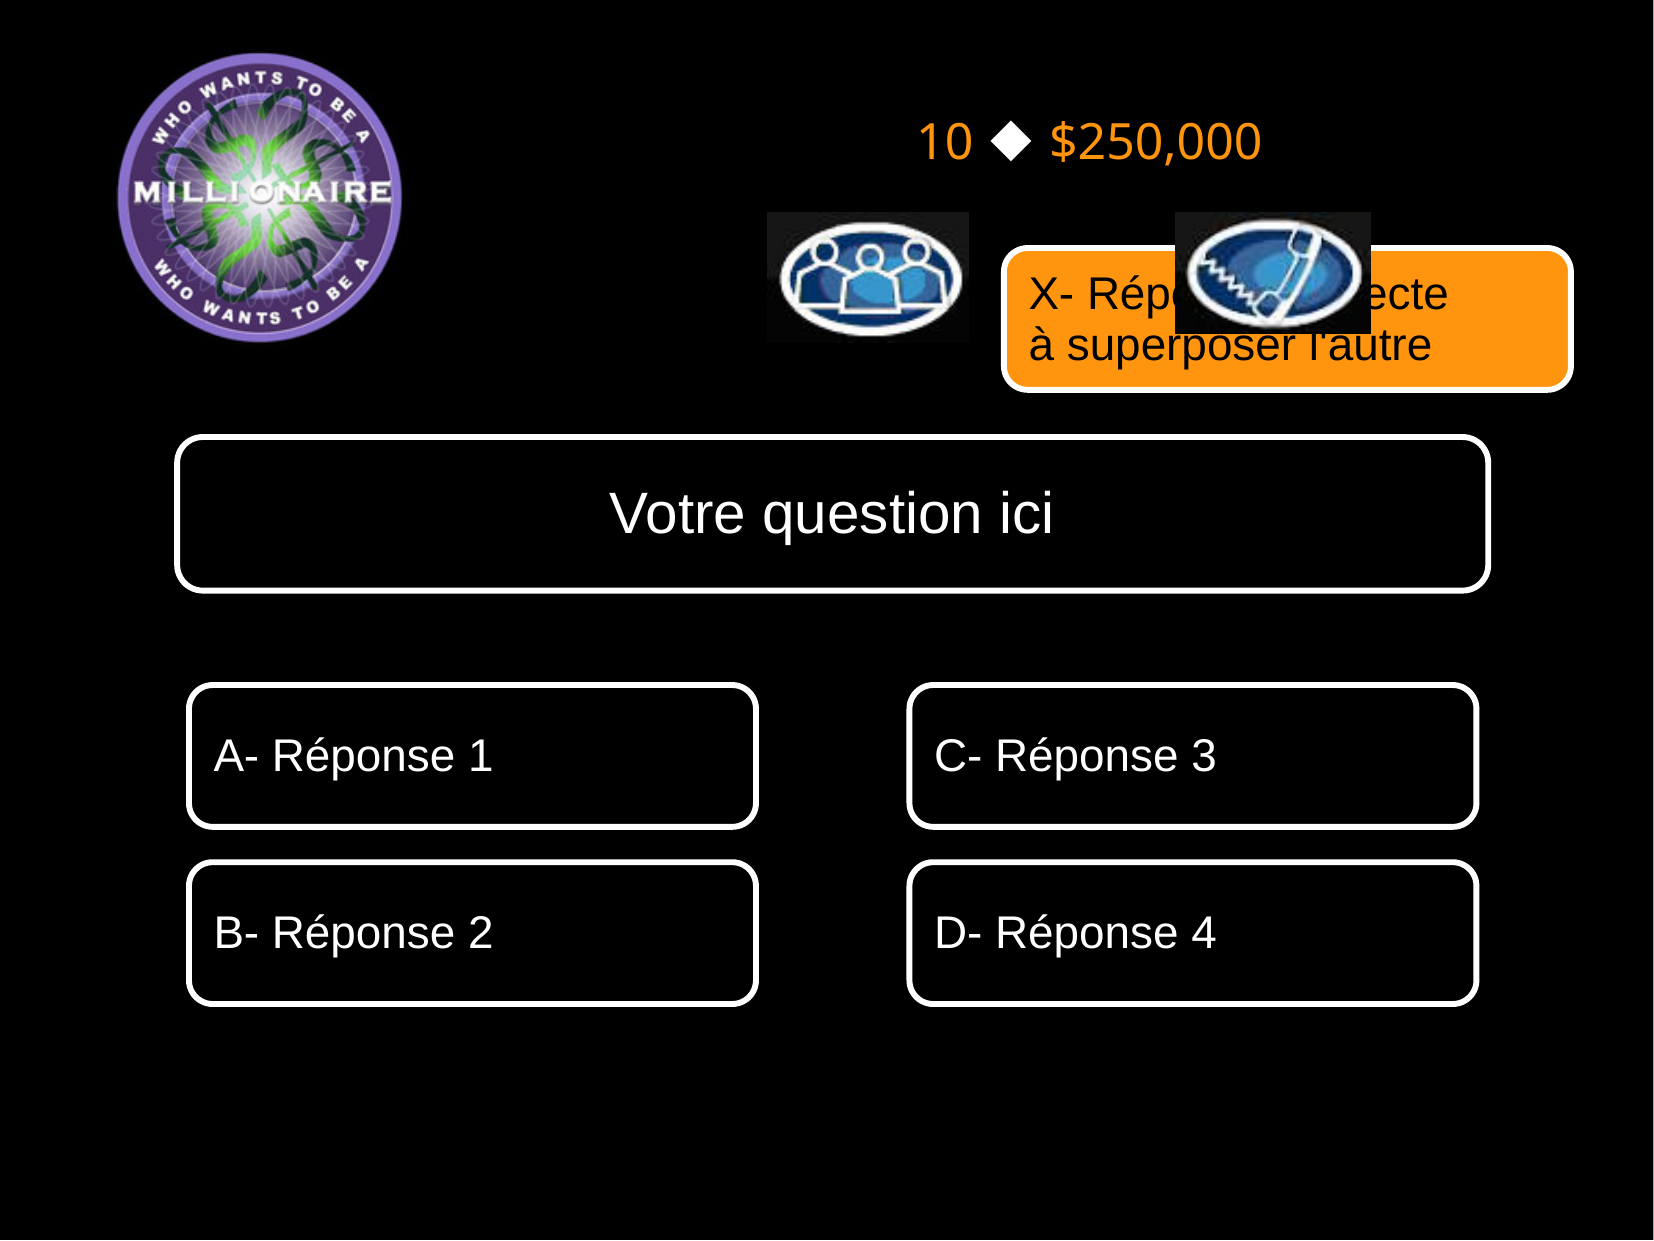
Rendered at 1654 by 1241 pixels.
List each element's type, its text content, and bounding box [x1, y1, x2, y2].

text_box X- Réponse correcte à superposer l'autre [1003, 248, 1571, 390]
text_box C- Réponse 3 [909, 685, 1477, 827]
picture [59, 41, 477, 355]
text_box B- Réponse 2 [188, 862, 756, 1004]
text_box A- Réponse 1 [188, 685, 756, 827]
picture [767, 212, 969, 343]
text_box Votre question ici [177, 437, 1489, 591]
picture [1175, 212, 1371, 334]
text_box D- Réponse 4 [909, 862, 1477, 1004]
text_box 10  $250,000 [774, 106, 1458, 213]
